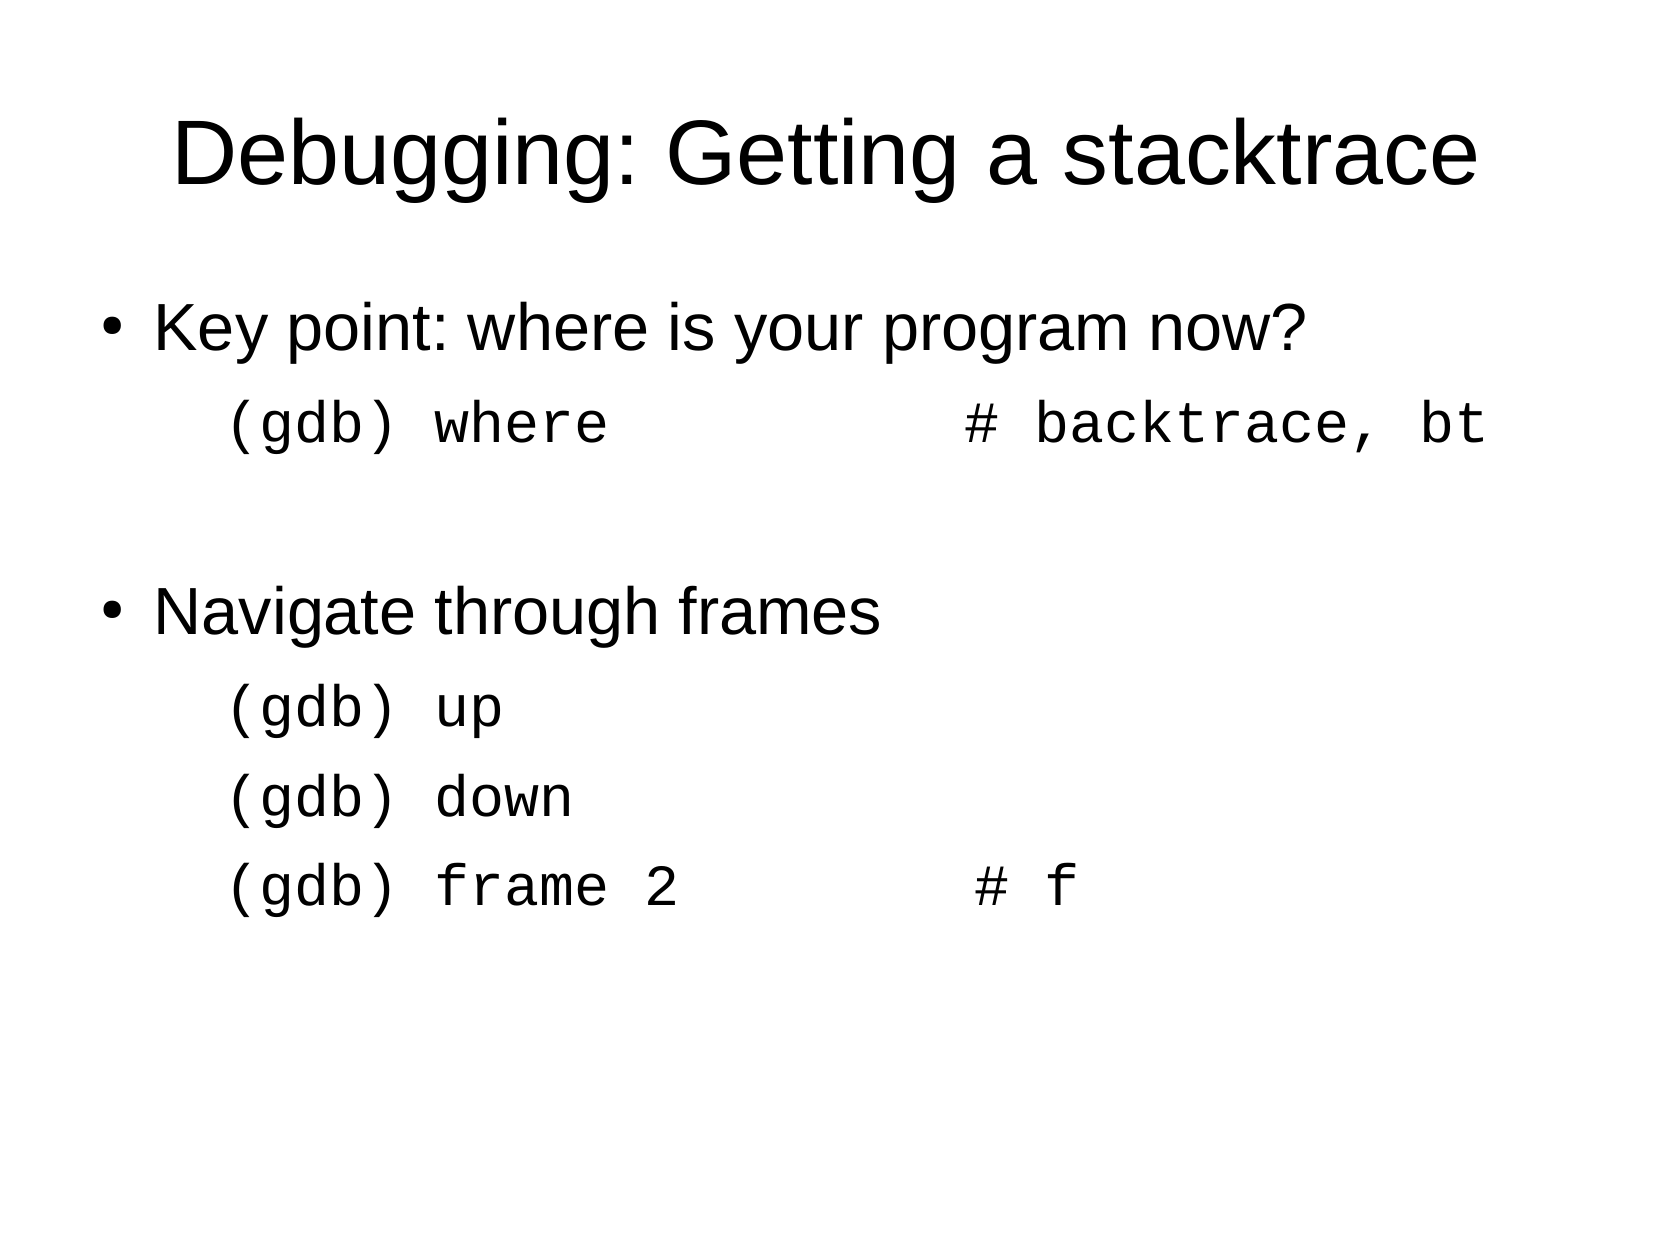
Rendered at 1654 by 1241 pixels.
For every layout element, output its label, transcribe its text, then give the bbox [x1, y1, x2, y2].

title Debugging: Getting a stacktrace [82, 49, 1571, 257]
list Key point: where is your program now? (gdb) where # backtrace, bt Navigate through frames (gdb) up (gdb) down (gdb) frame 2 # f [82, 290, 1571, 1109]
